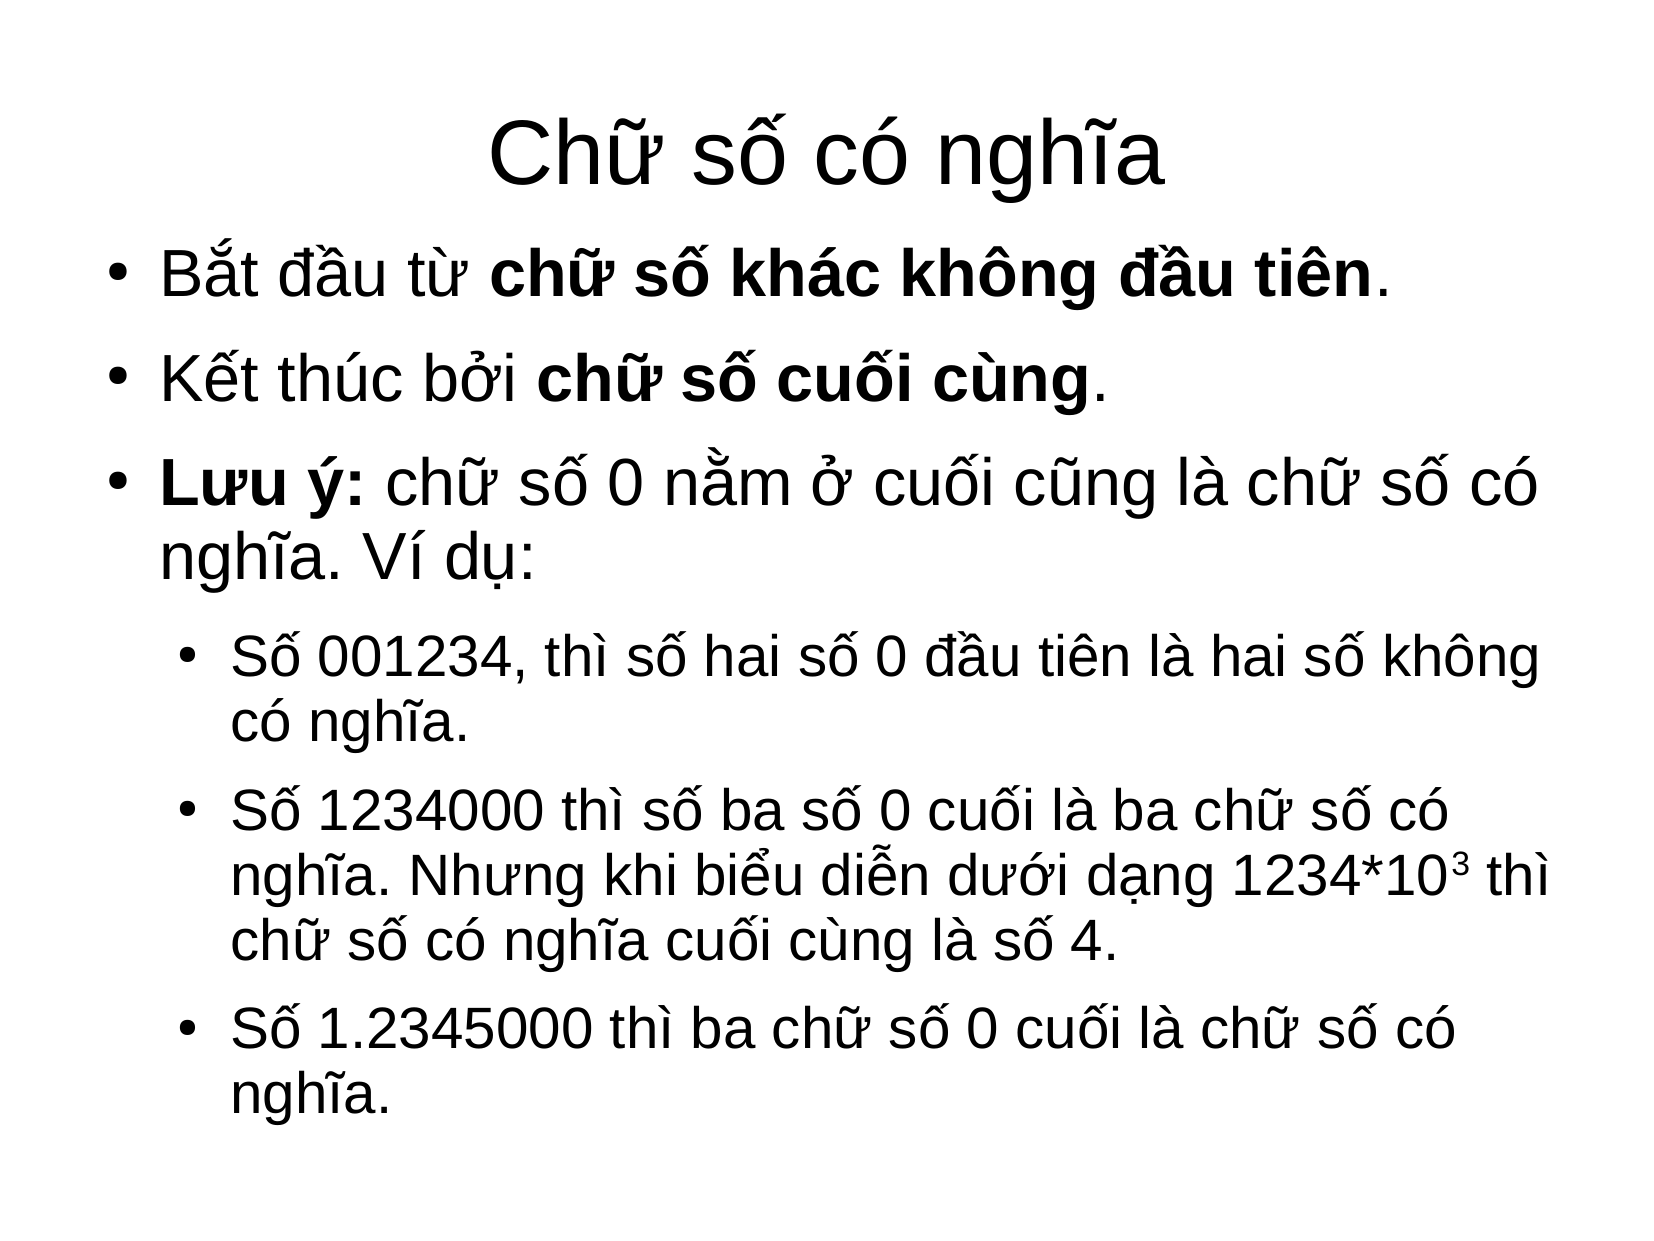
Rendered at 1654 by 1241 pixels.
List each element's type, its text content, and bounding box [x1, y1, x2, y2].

list Bắt đầu từ chữ số khác không đầu tiên. Kết thúc bởi chữ số cuối cùng. Lưu ý: chữ số 0 nằm ở cuối cũng là chữ số có nghĩa. Ví dụ: Số 001234, thì số hai số 0 đầu tiên là hai số không có nghĩa. Số 1234000 thì số ba số 0 cuối là ba chữ số có nghĩa. Nhưng khi biểu diễn dưới dạng 1234*103 thì chữ số có nghĩa cuối cùng là số 4. Số 1.2345000 thì ba chữ số 0 cuối là chữ số có nghĩa. [88, 236, 1577, 1211]
title Chữ số có nghĩa [82, 49, 1571, 257]
